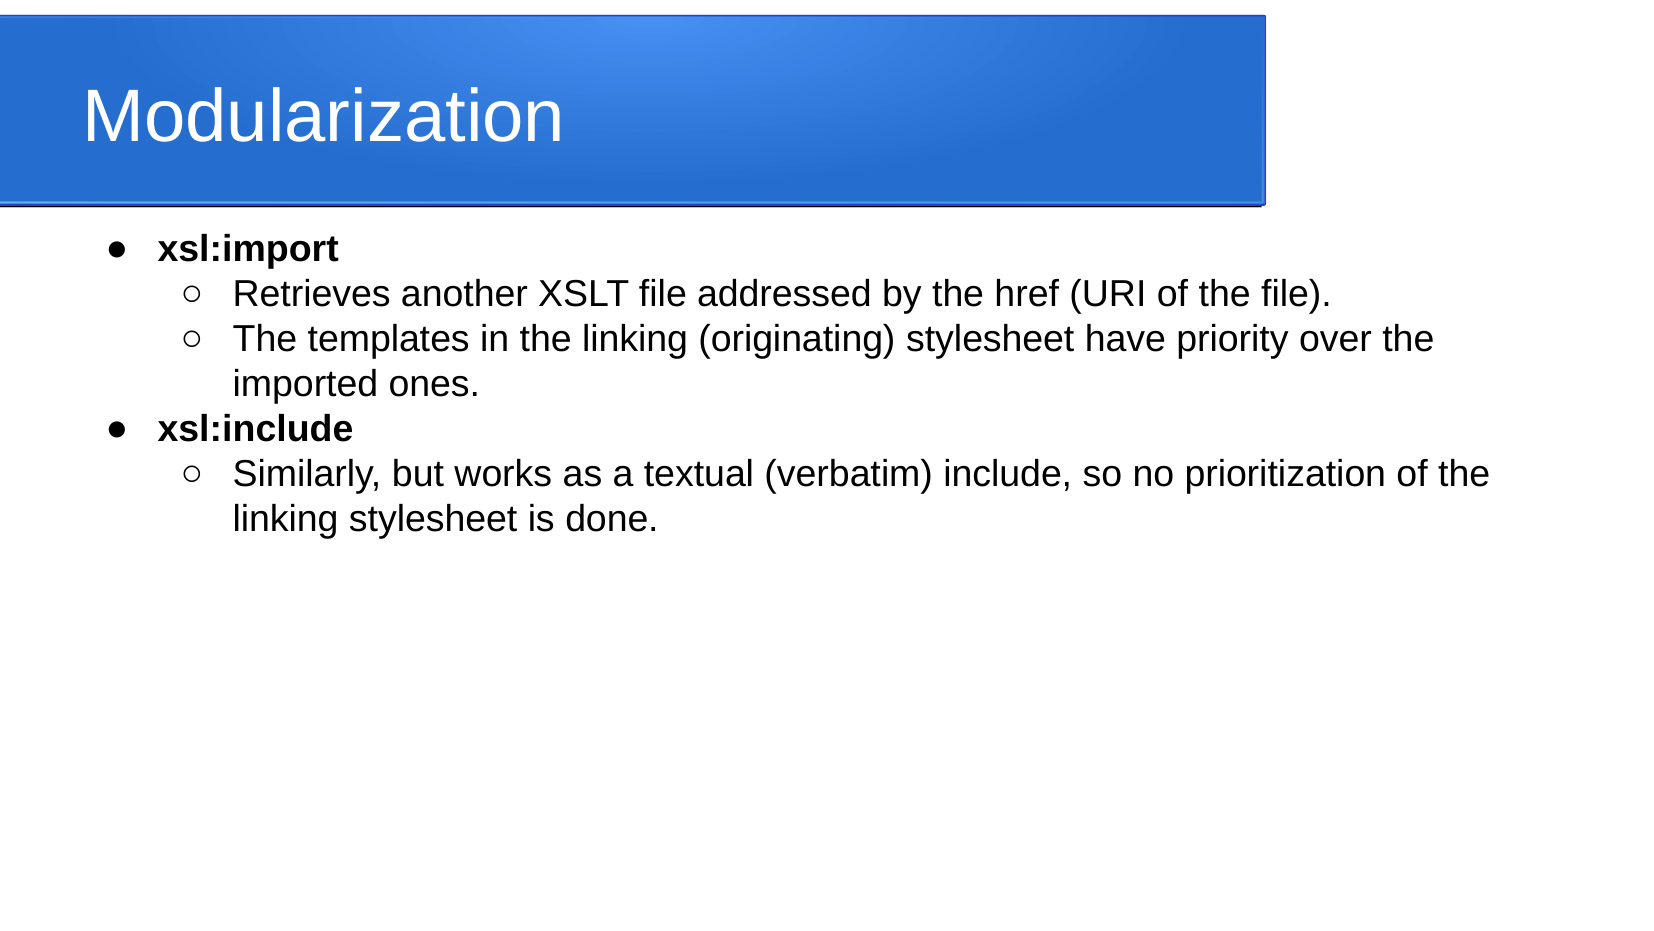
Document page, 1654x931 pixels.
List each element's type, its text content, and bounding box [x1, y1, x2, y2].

picture [0, 13, 1269, 211]
title Modularization [82, 35, 1235, 189]
list xsl:import Retrieves another XSLT file addressed by the href (URI of the file). The templates in the linking (originating) stylesheet have priority over the imported ones. xsl:include Similarly, but works as a textual (verbatim) include, so no prioritization of the linking stylesheet is done. [82, 224, 1571, 764]
